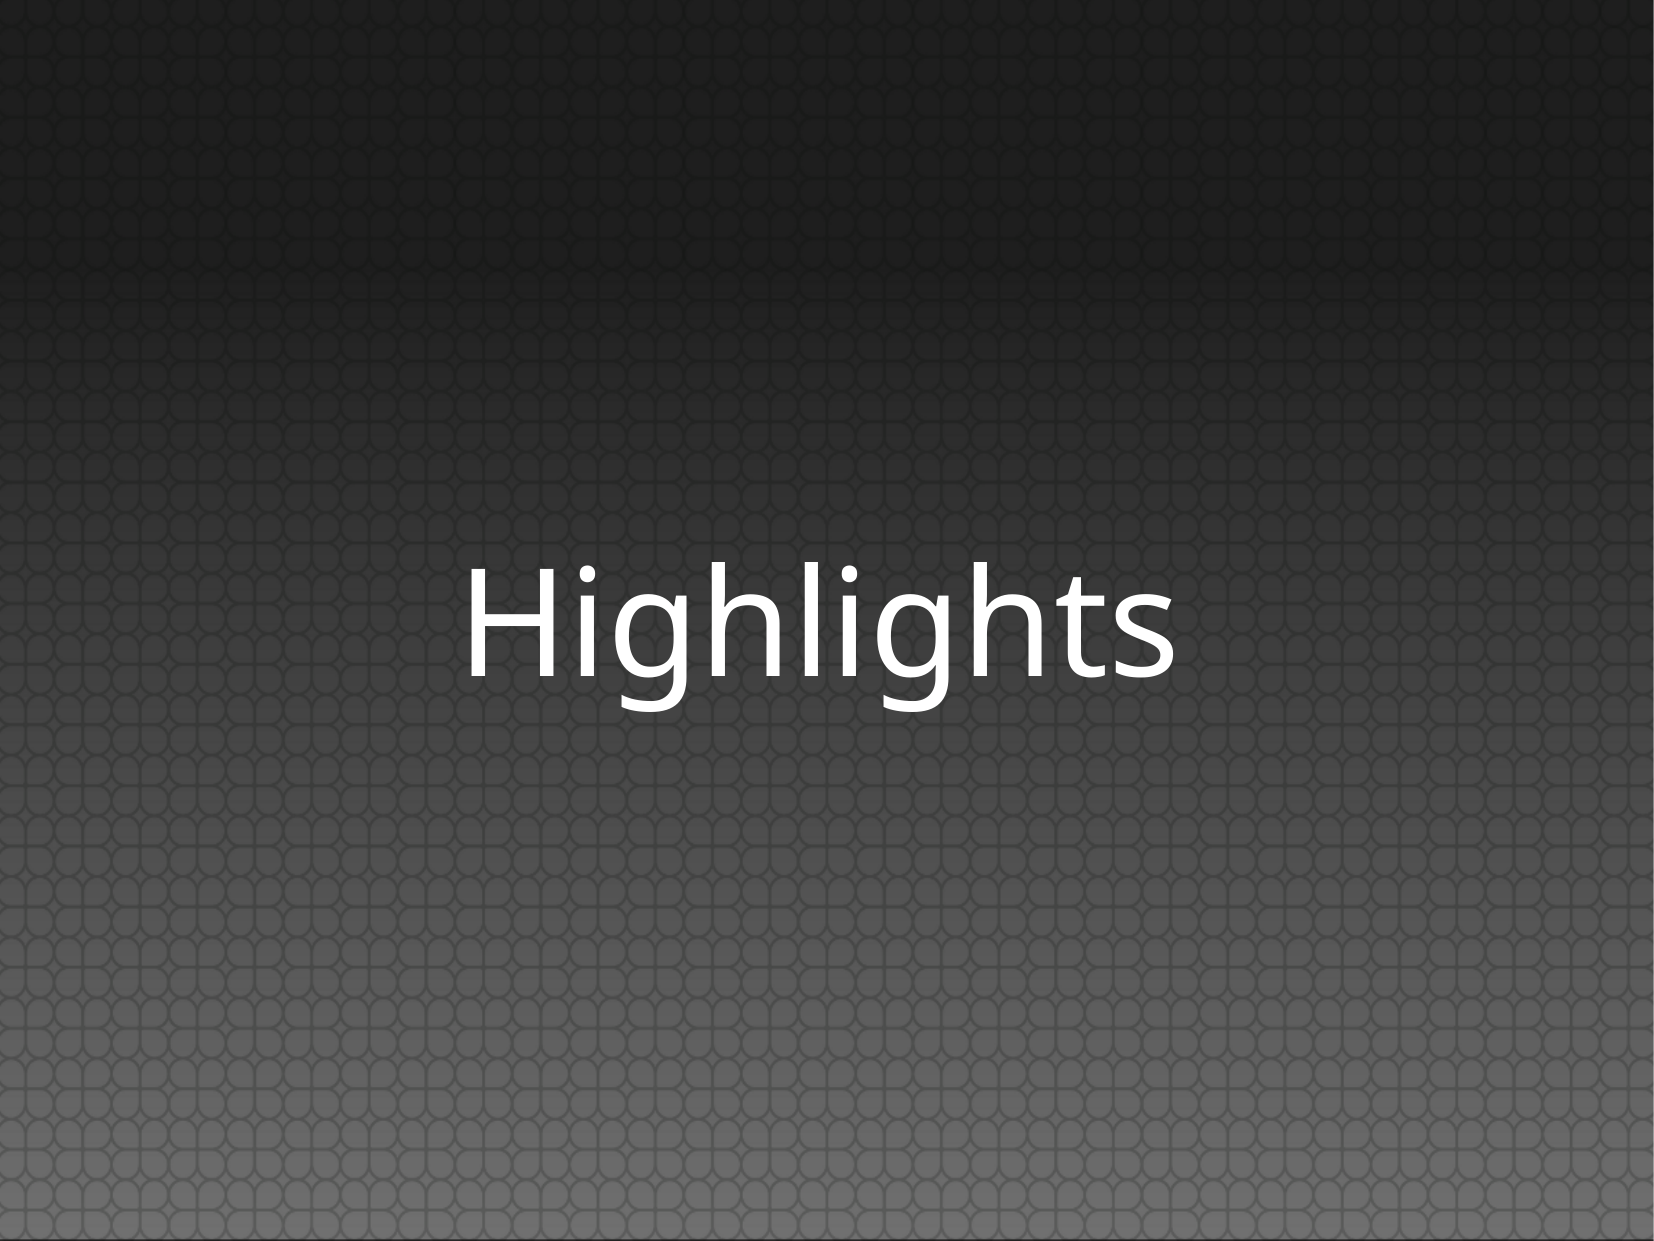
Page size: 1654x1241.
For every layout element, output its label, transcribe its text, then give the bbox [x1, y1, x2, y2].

picture [0, 0, 1654, 1241]
title Highlights [75, 525, 1564, 713]
